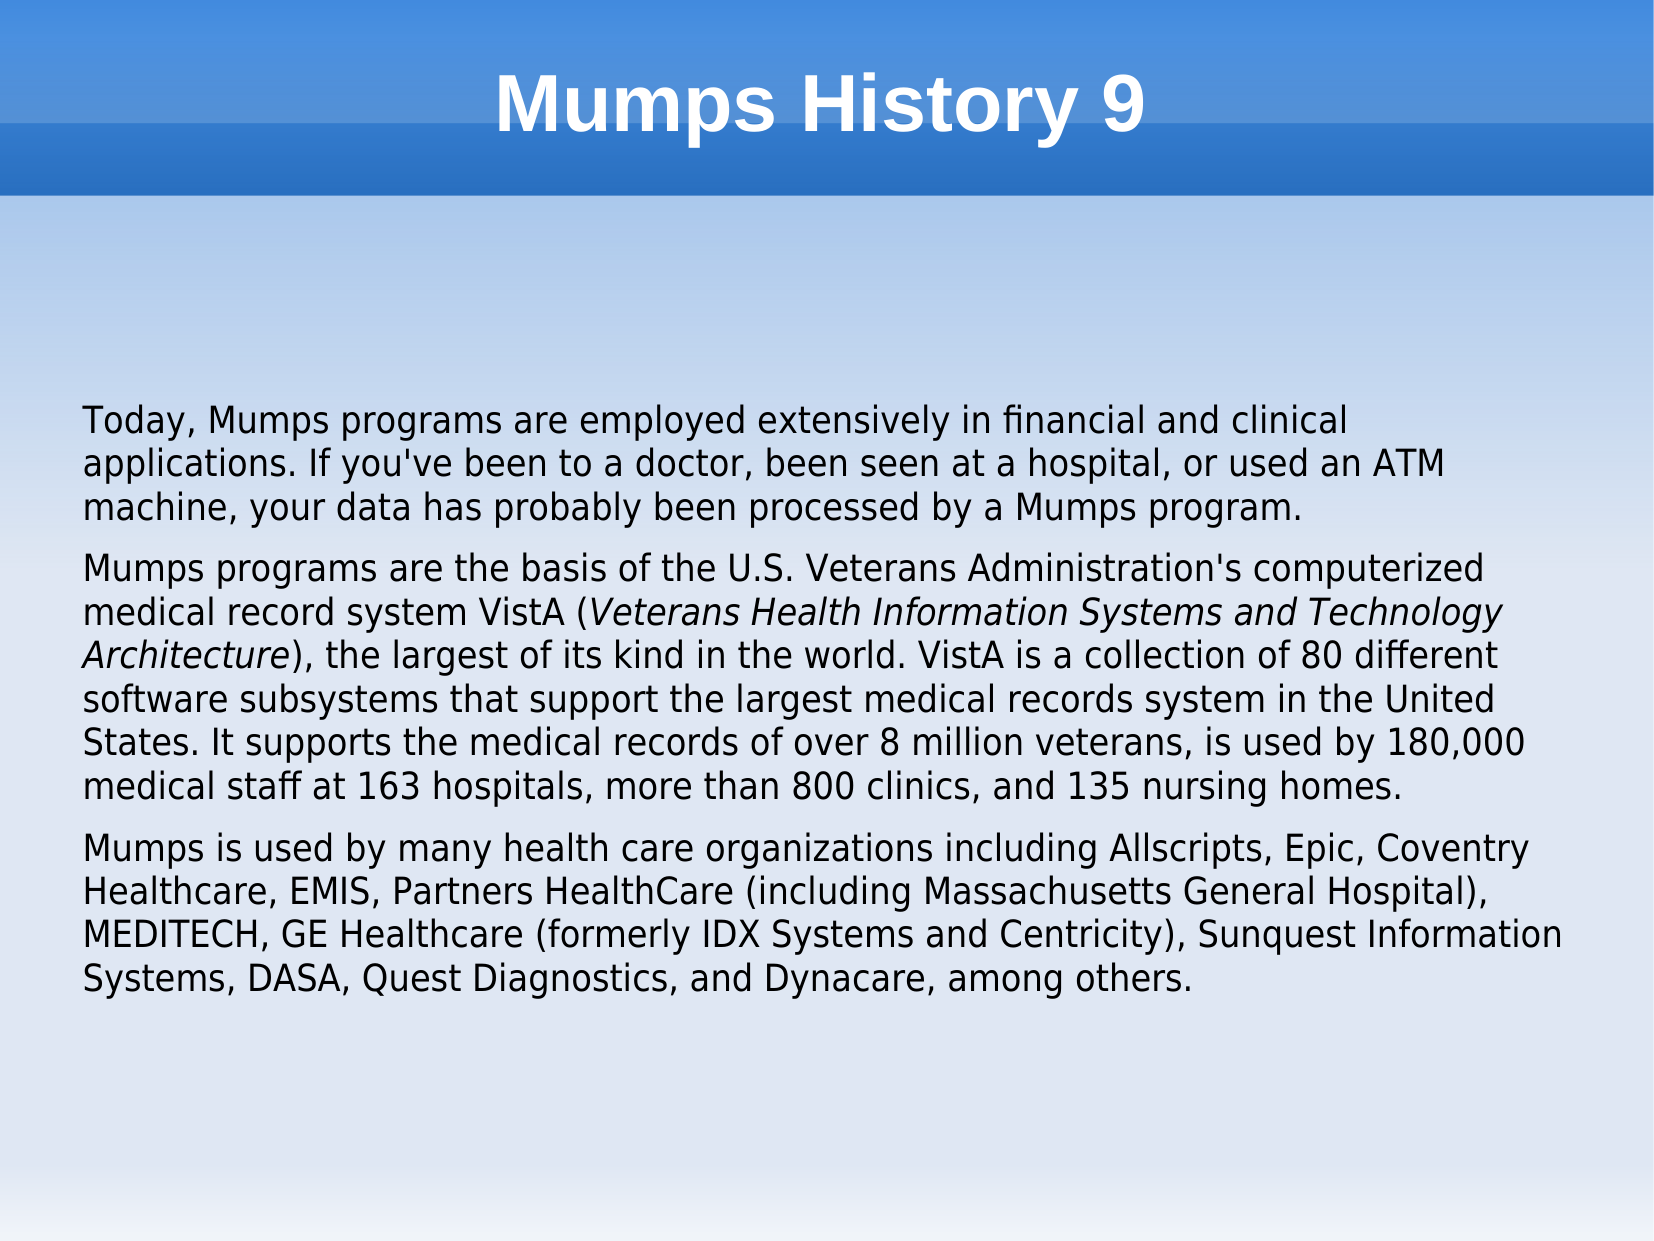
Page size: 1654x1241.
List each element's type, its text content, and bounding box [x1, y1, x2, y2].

title Mumps History 9 [76, 0, 1565, 208]
picture [0, 0, 1654, 1241]
subtitle Today, Mumps programs are employed extensively in financial and clinical applications. If you've been to a doctor, been seen at a hospital, or used an ATM machine, your data has probably been processed by a Mumps program. Mumps programs are the basis of the U.S. Veterans Administration's computerized medical record system VistA (Veterans Health Information Systems and Technology Architecture), the largest of its kind in the world. VistA is a collection of 80 different software subsystems that support the largest medical records system in the United States. It supports the medical records of over 8 million veterans, is used by 180,000 medical staff at 163 hospitals, more than 800 clinics, and 135 nursing homes. Mumps is used by many health care organizations including Allscripts, Epic, Coventry Healthcare, EMIS, Partners HealthCare (including Massachusetts General Hospital), MEDITECH, GE Healthcare (formerly IDX Systems and Centricity), Sunquest Information Systems, DASA, Quest Diagnostics, and Dynacare, among others. [82, 290, 1571, 1109]
